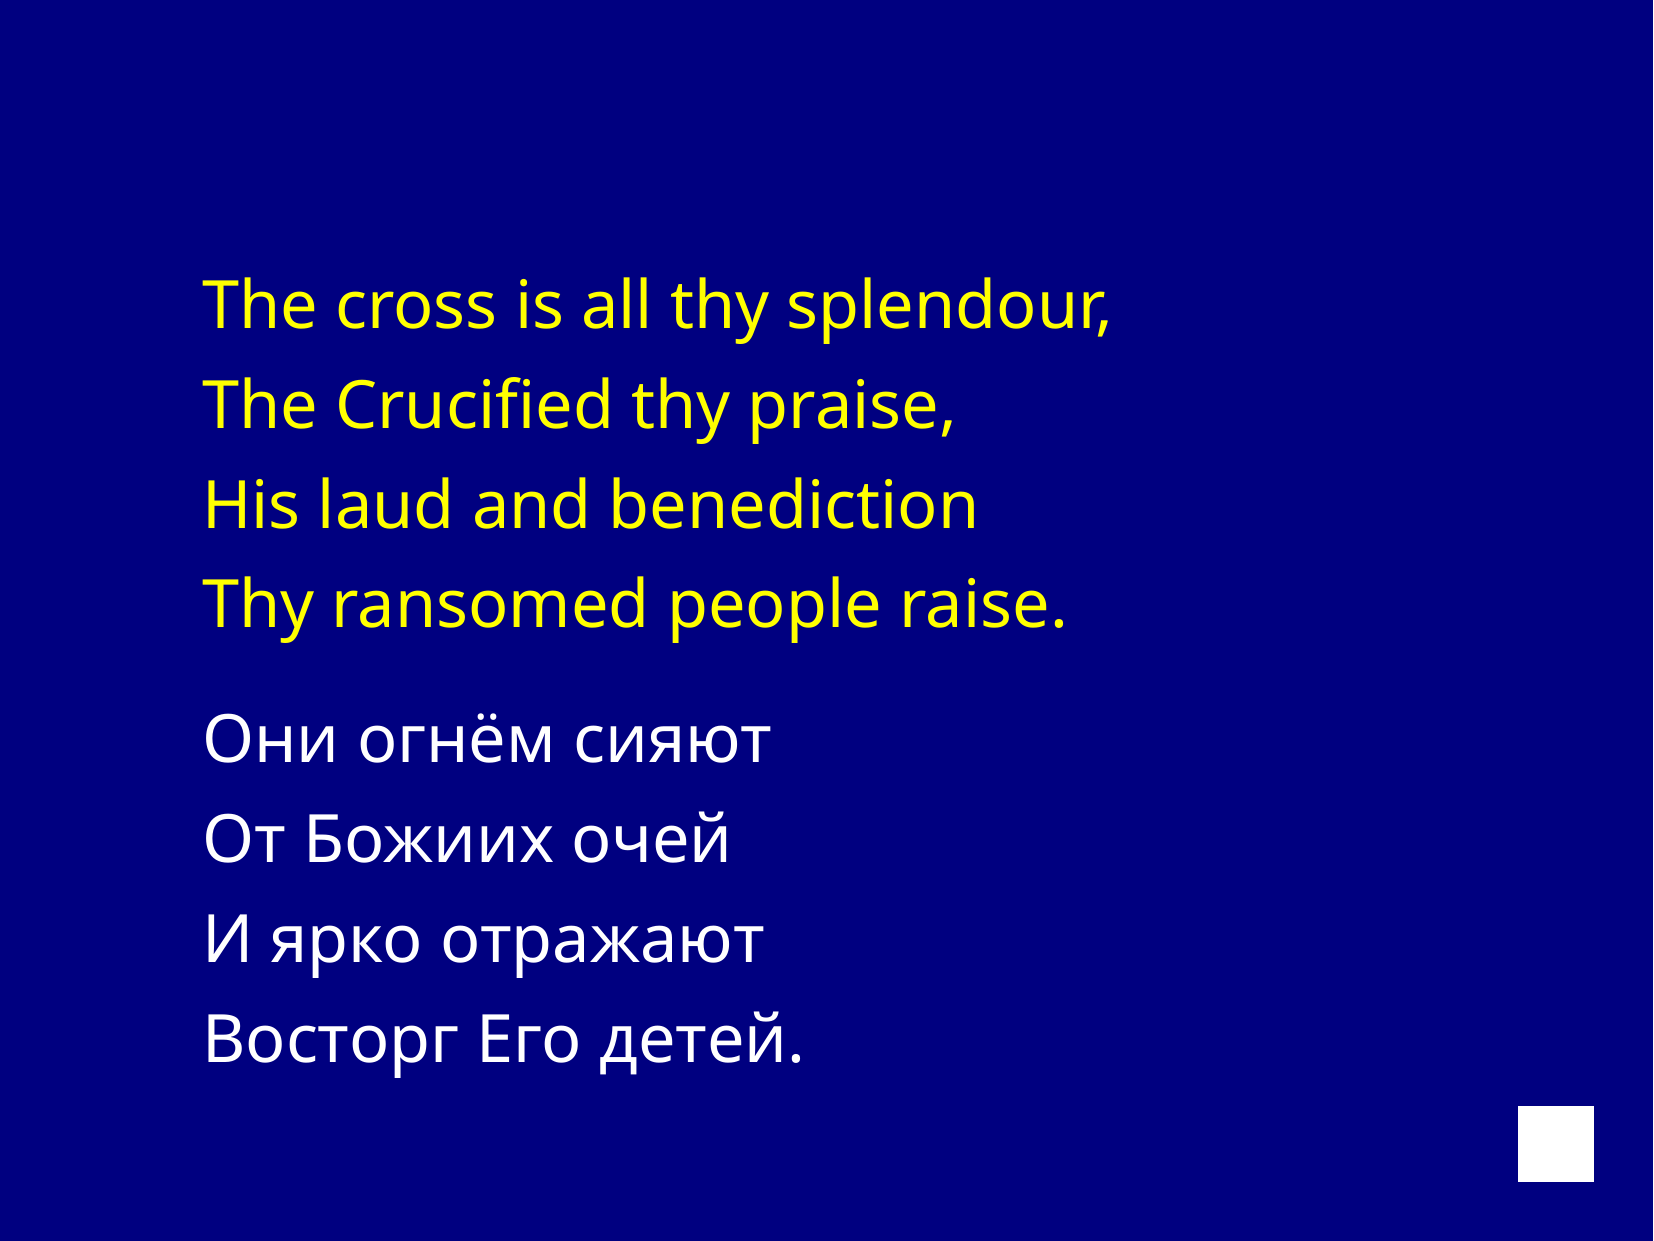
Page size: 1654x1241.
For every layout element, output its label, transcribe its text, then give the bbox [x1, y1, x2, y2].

text_box The cross is all thy splendour, The Crucified thy praise, His laud and benediction Thy ransomed people raise. [75, 150, 1576, 638]
text_box [1518, 1106, 1594, 1182]
text_box Они огнём сияют От Божиих очей И ярко отражают Восторг Его детей. [75, 675, 1576, 1163]
